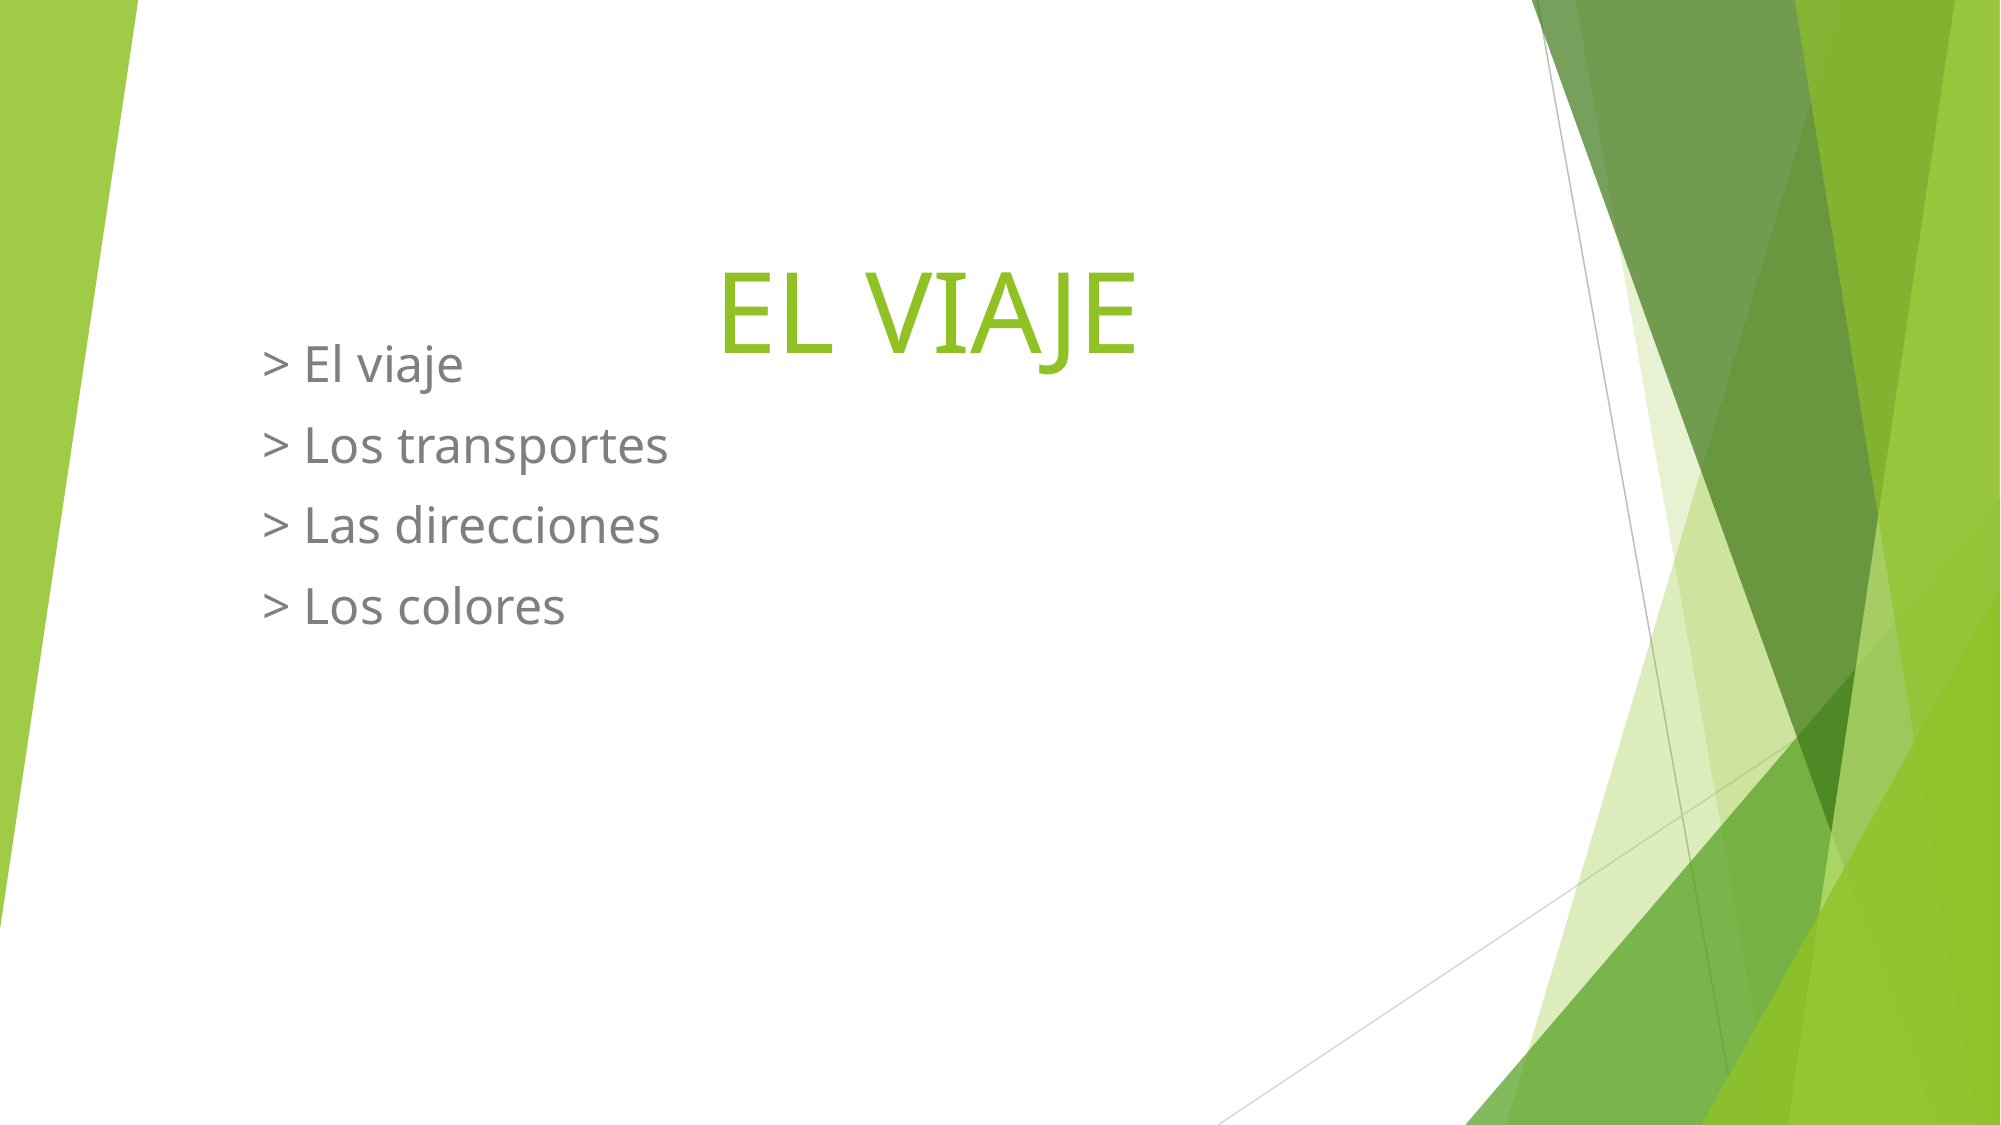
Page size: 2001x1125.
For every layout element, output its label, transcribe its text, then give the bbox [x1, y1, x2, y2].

subtitle > El viaje > Los transportes > Las direcciones > Los colores [247, 324, 1713, 916]
title EL VIAJE [290, 113, 1565, 324]
